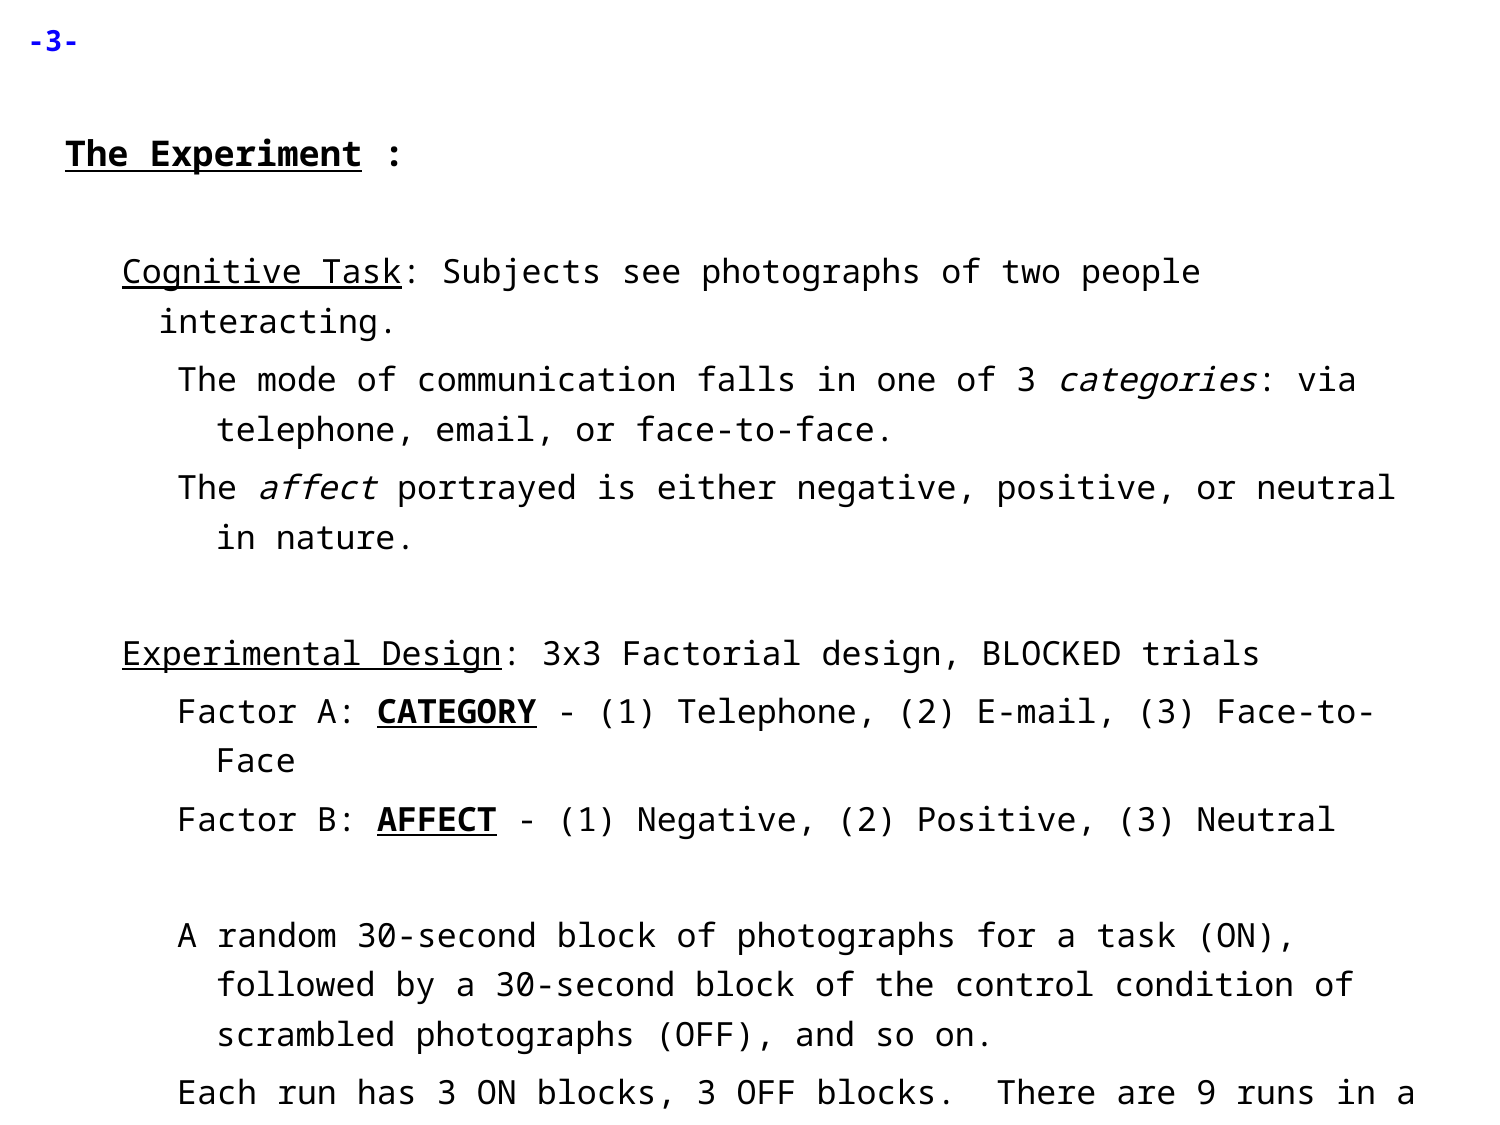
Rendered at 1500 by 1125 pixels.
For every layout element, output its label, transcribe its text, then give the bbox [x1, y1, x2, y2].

list The Experiment : Cognitive Task: Subjects see photographs of two people interacting. The mode of communication falls in one of 3 categories: via telephone, email, or face-to-face. The affect portrayed is either negative, positive, or neutral in nature. Experimental Design: 3x3 Factorial design, BLOCKED trials Factor A: CATEGORY - (1) Telephone, (2) E-mail, (3) Face-to-Face Factor B: AFFECT - (1) Negative, (2) Positive, (3) Neutral A random 30-second block of photographs for a task (ON), followed by a 30-second block of the control condition of scrambled photographs (OFF), and so on. Each run has 3 ON blocks, 3 OFF blocks. There are 9 runs in a scanning session. [50, 62, 1463, 1088]
